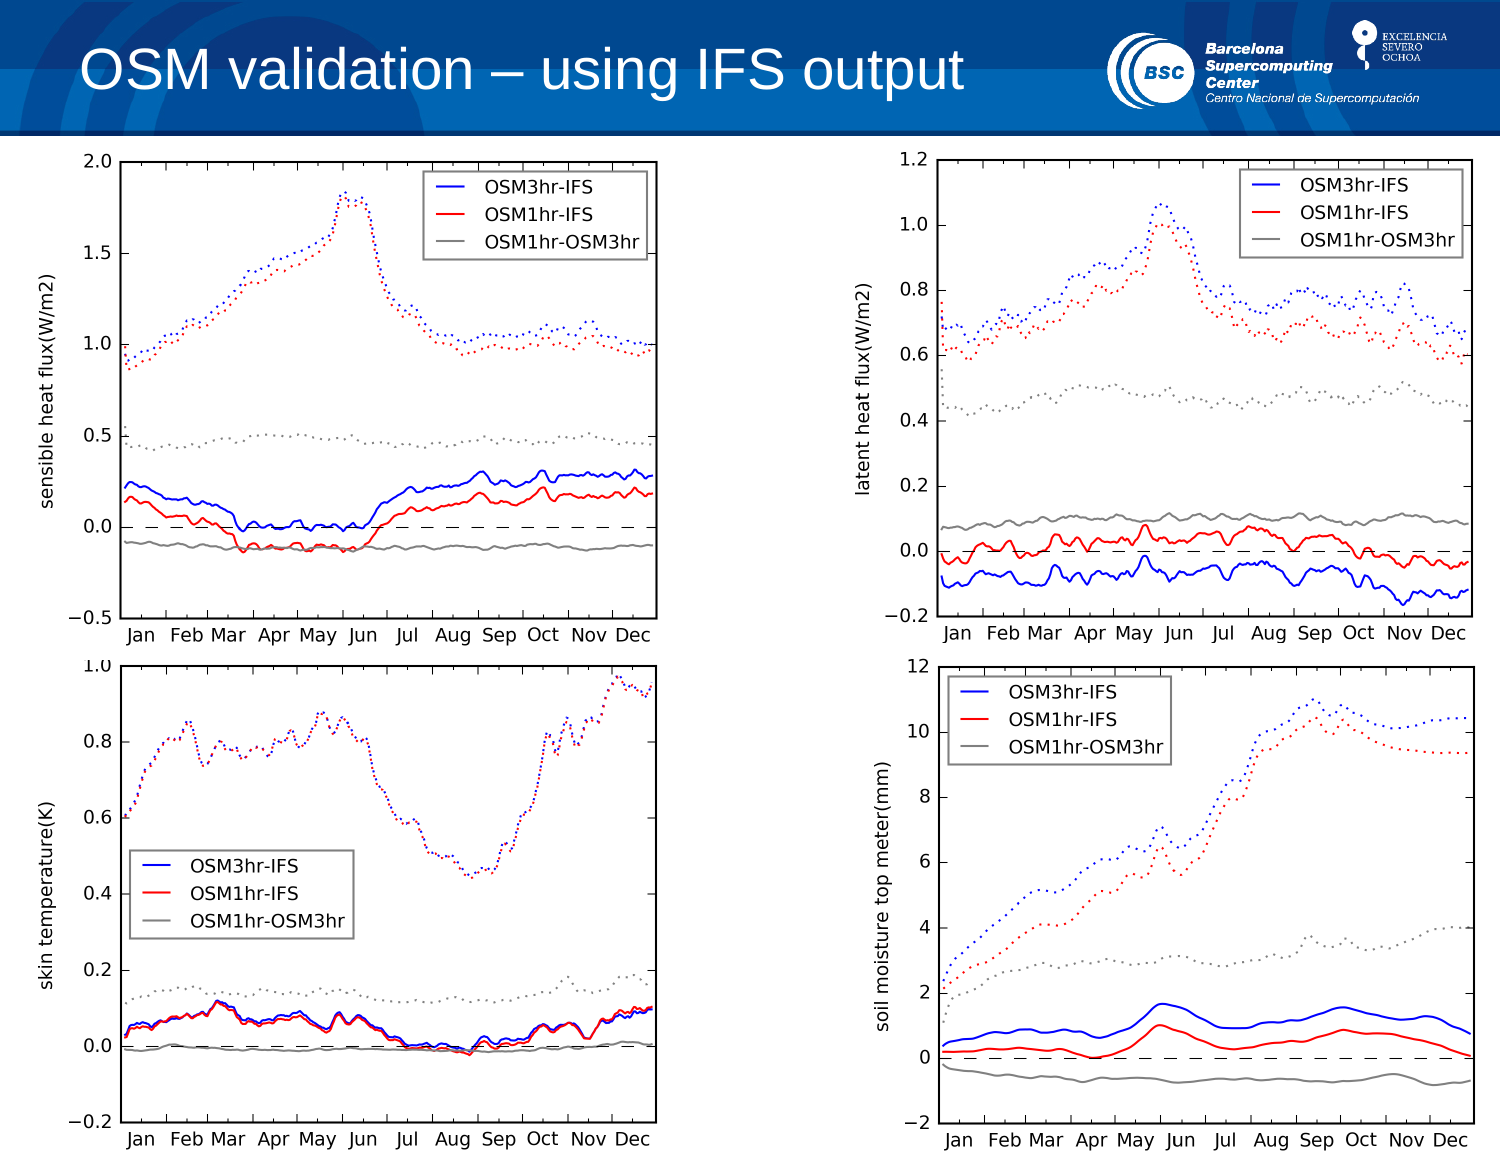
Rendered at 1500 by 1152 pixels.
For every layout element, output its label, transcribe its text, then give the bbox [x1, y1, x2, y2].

picture [0, 0, 1500, 1152]
picture [23, 138, 671, 1152]
title OSM validation – using IFS output [65, 23, 1081, 138]
